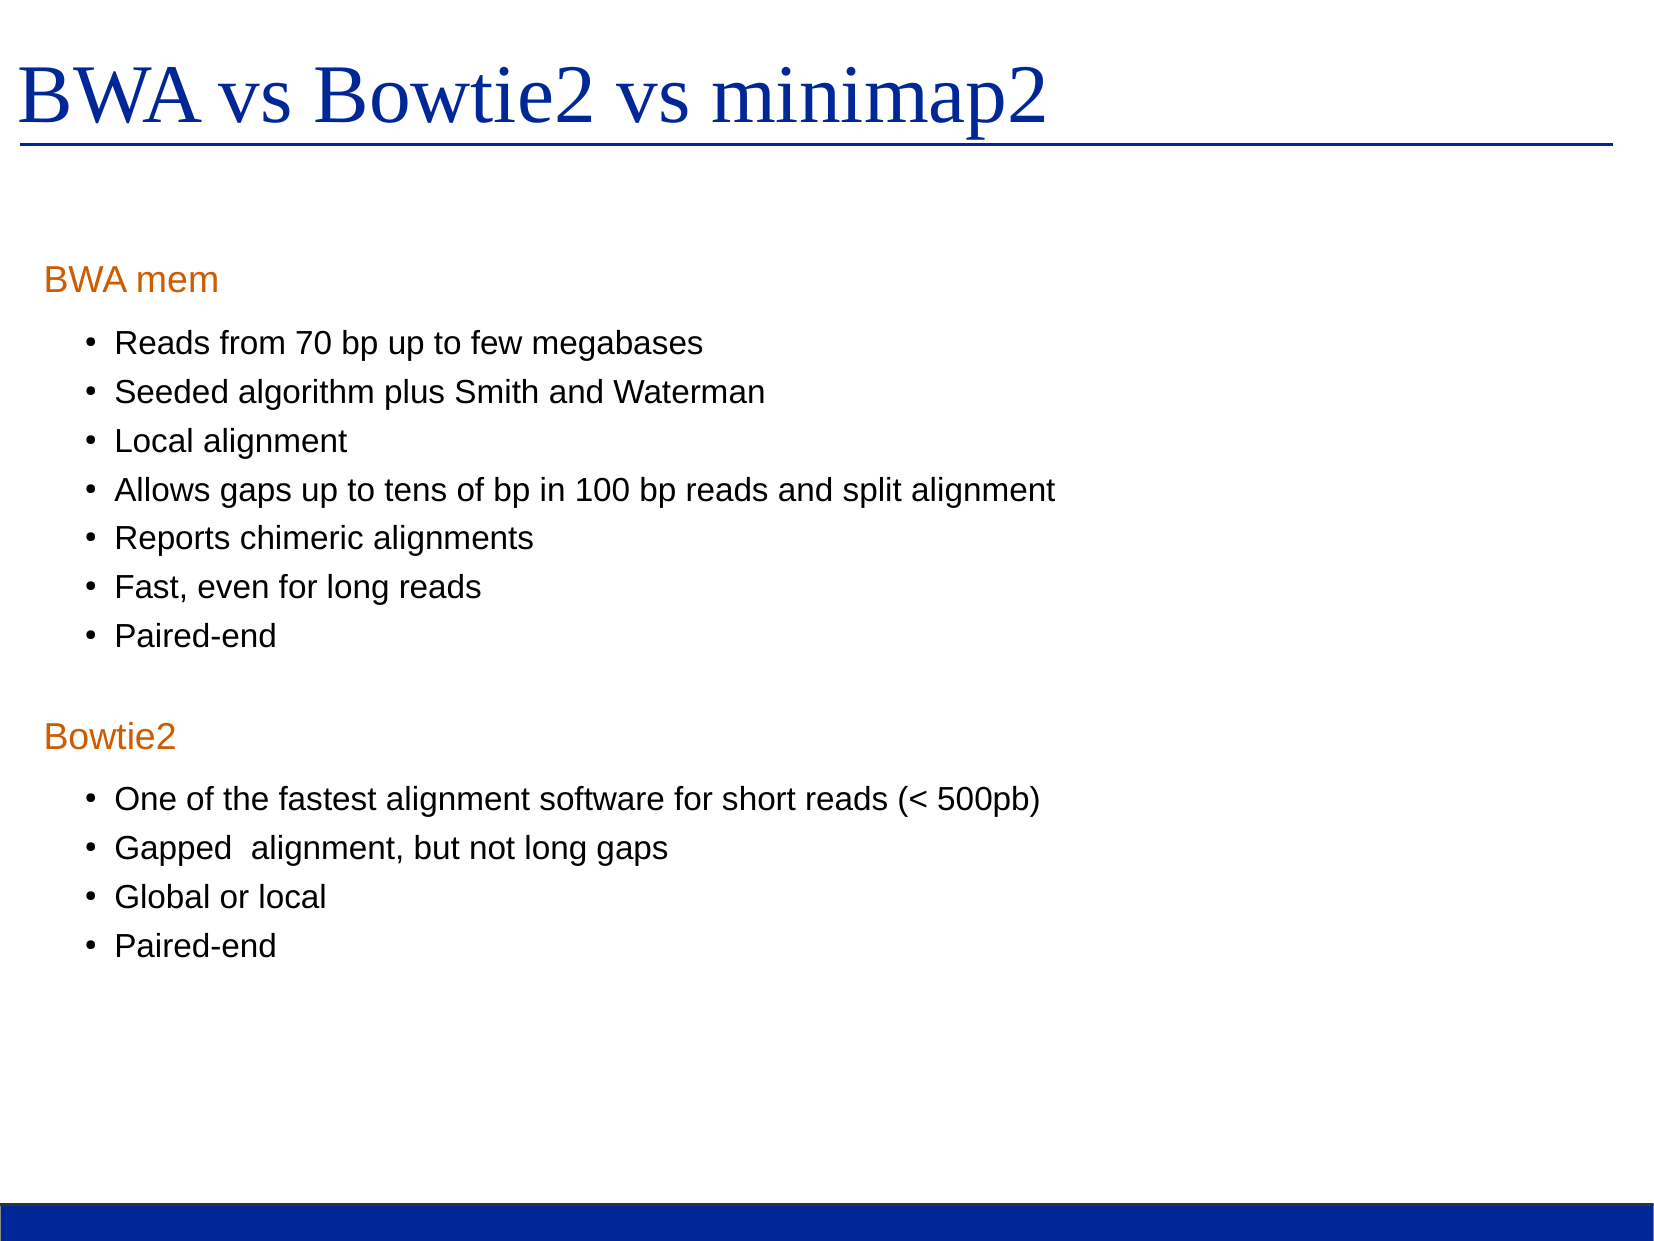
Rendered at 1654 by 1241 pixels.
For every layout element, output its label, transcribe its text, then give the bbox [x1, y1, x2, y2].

title BWA vs Bowtie2 vs minimap2 [17, 0, 1589, 198]
list BWA mem Reads from 70 bp up to few megabases Seeded algorithm plus Smith and Waterman Local alignment Allows gaps up to tens of bp in 100 bp reads and split alignment Reports chimeric alignments Fast, even for long reads Paired-end Bowtie2 One of the fastest alignment software for short reads (< 500pb) Gapped alignment, but not long gaps Global or local Paired‐end [43, 258, 1611, 1121]
